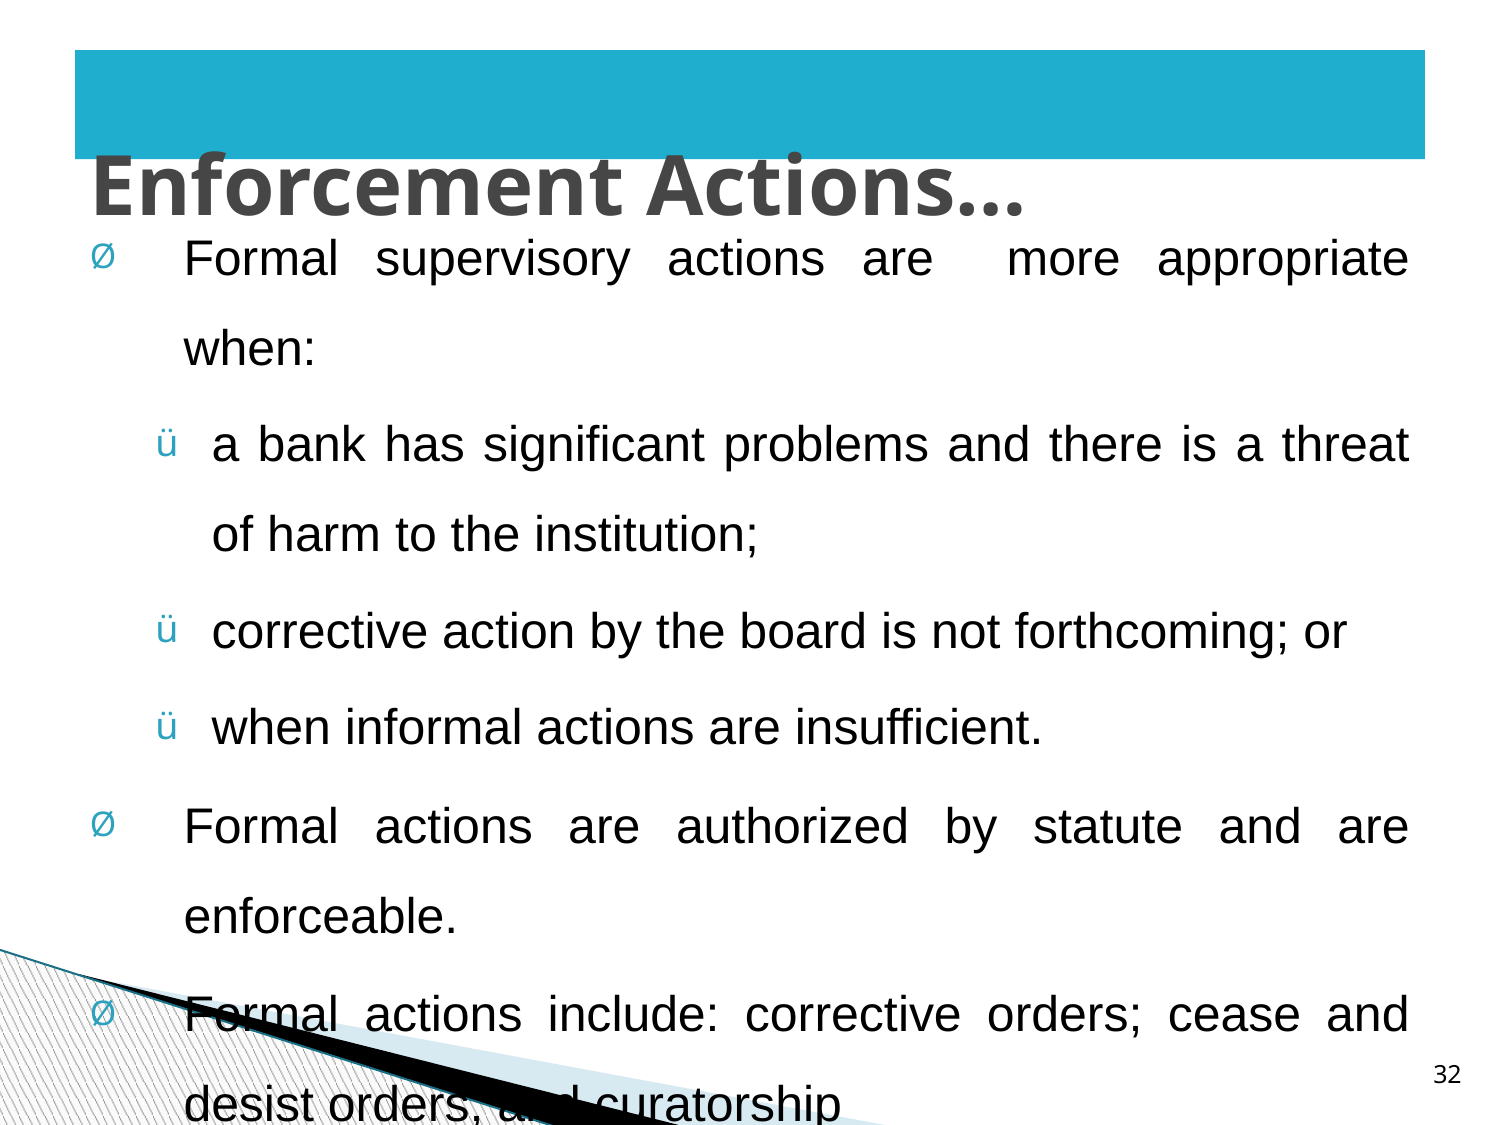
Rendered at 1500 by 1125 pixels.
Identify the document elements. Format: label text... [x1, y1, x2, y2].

slide_number <numéro> [1418, 1051, 1479, 1112]
title Enforcement Actions… [75, 50, 1425, 160]
picture [190, 1112, 203, 1118]
list Formal supervisory actions are more appropriate when: a bank has significant problems and there is a threat of harm to the institution; corrective action by the board is not forthcoming; or when informal actions are insufficient. Formal actions are authorized by statute and are enforceable. Formal actions include: corrective orders; cease and desist orders; and curatorship [75, 187, 1425, 1112]
picture [0, 952, 543, 1125]
picture [504, 1112, 514, 1118]
picture [334, 1112, 348, 1118]
picture [379, 1112, 392, 1118]
